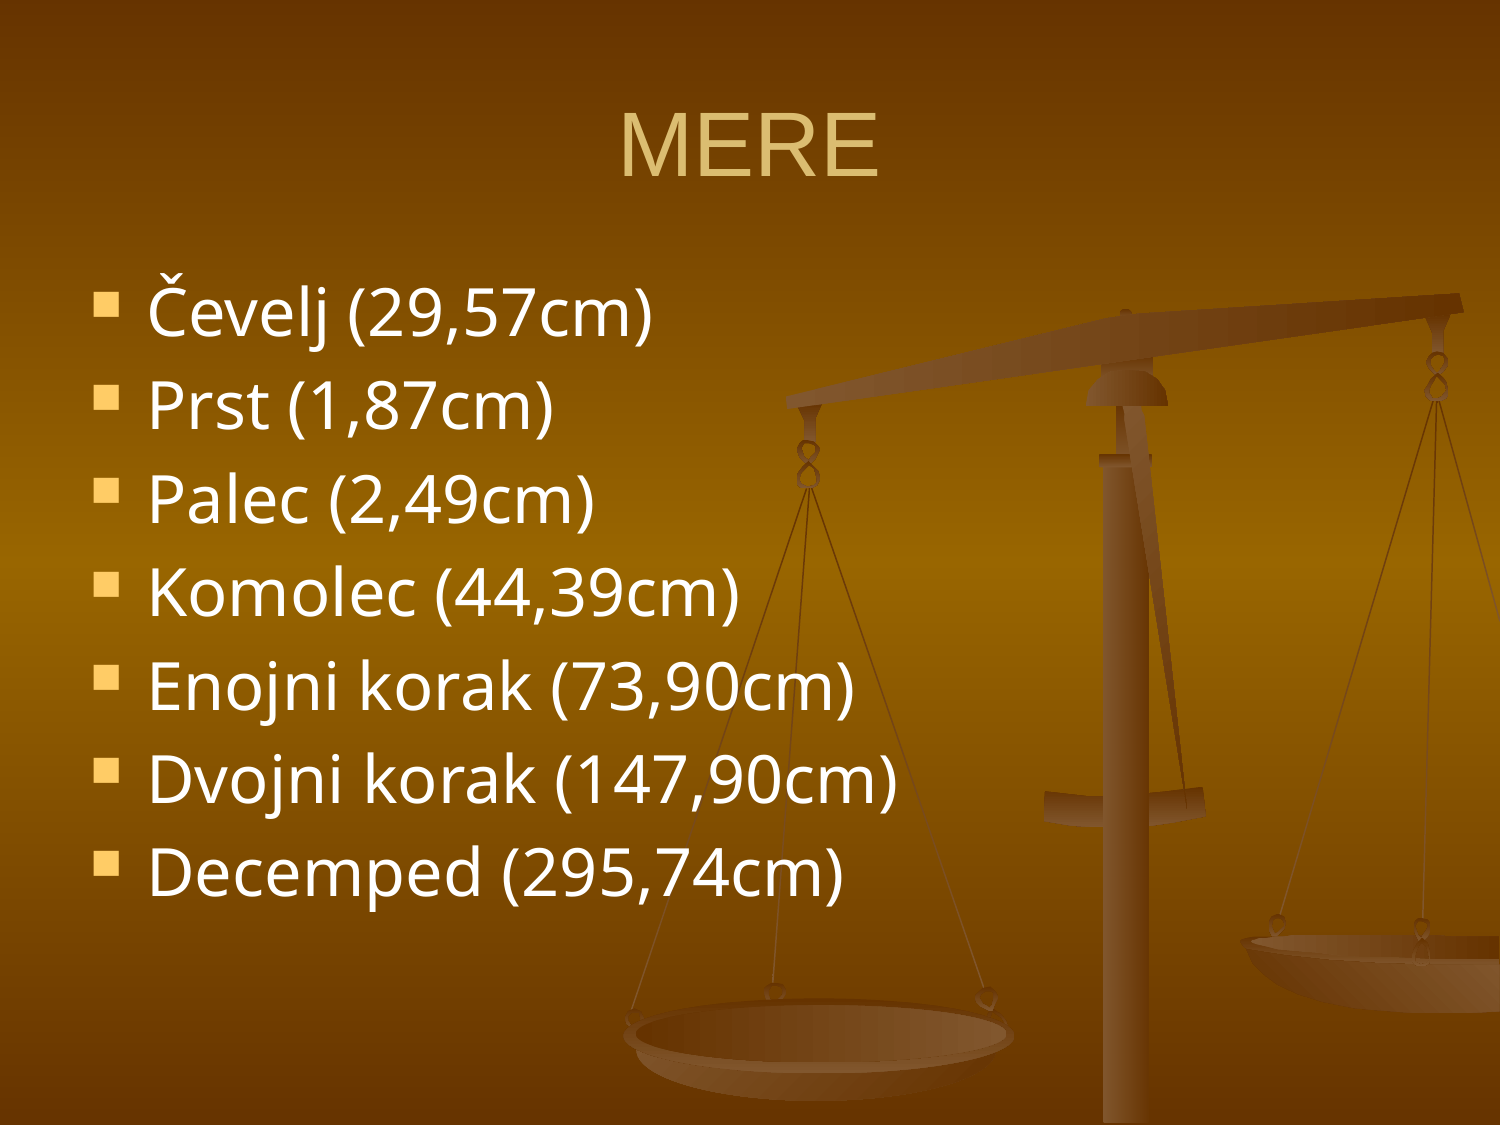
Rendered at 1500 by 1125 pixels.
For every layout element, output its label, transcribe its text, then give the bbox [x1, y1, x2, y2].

title MERE [75, 45, 1425, 234]
list Čevelj (29,57cm) Prst (1,87cm) Palec (2,49cm) Komolec (44,39cm) Enojni korak (73,90cm) Dvojni korak (147,90cm) Decemped (295,74cm) [75, 262, 1425, 1006]
